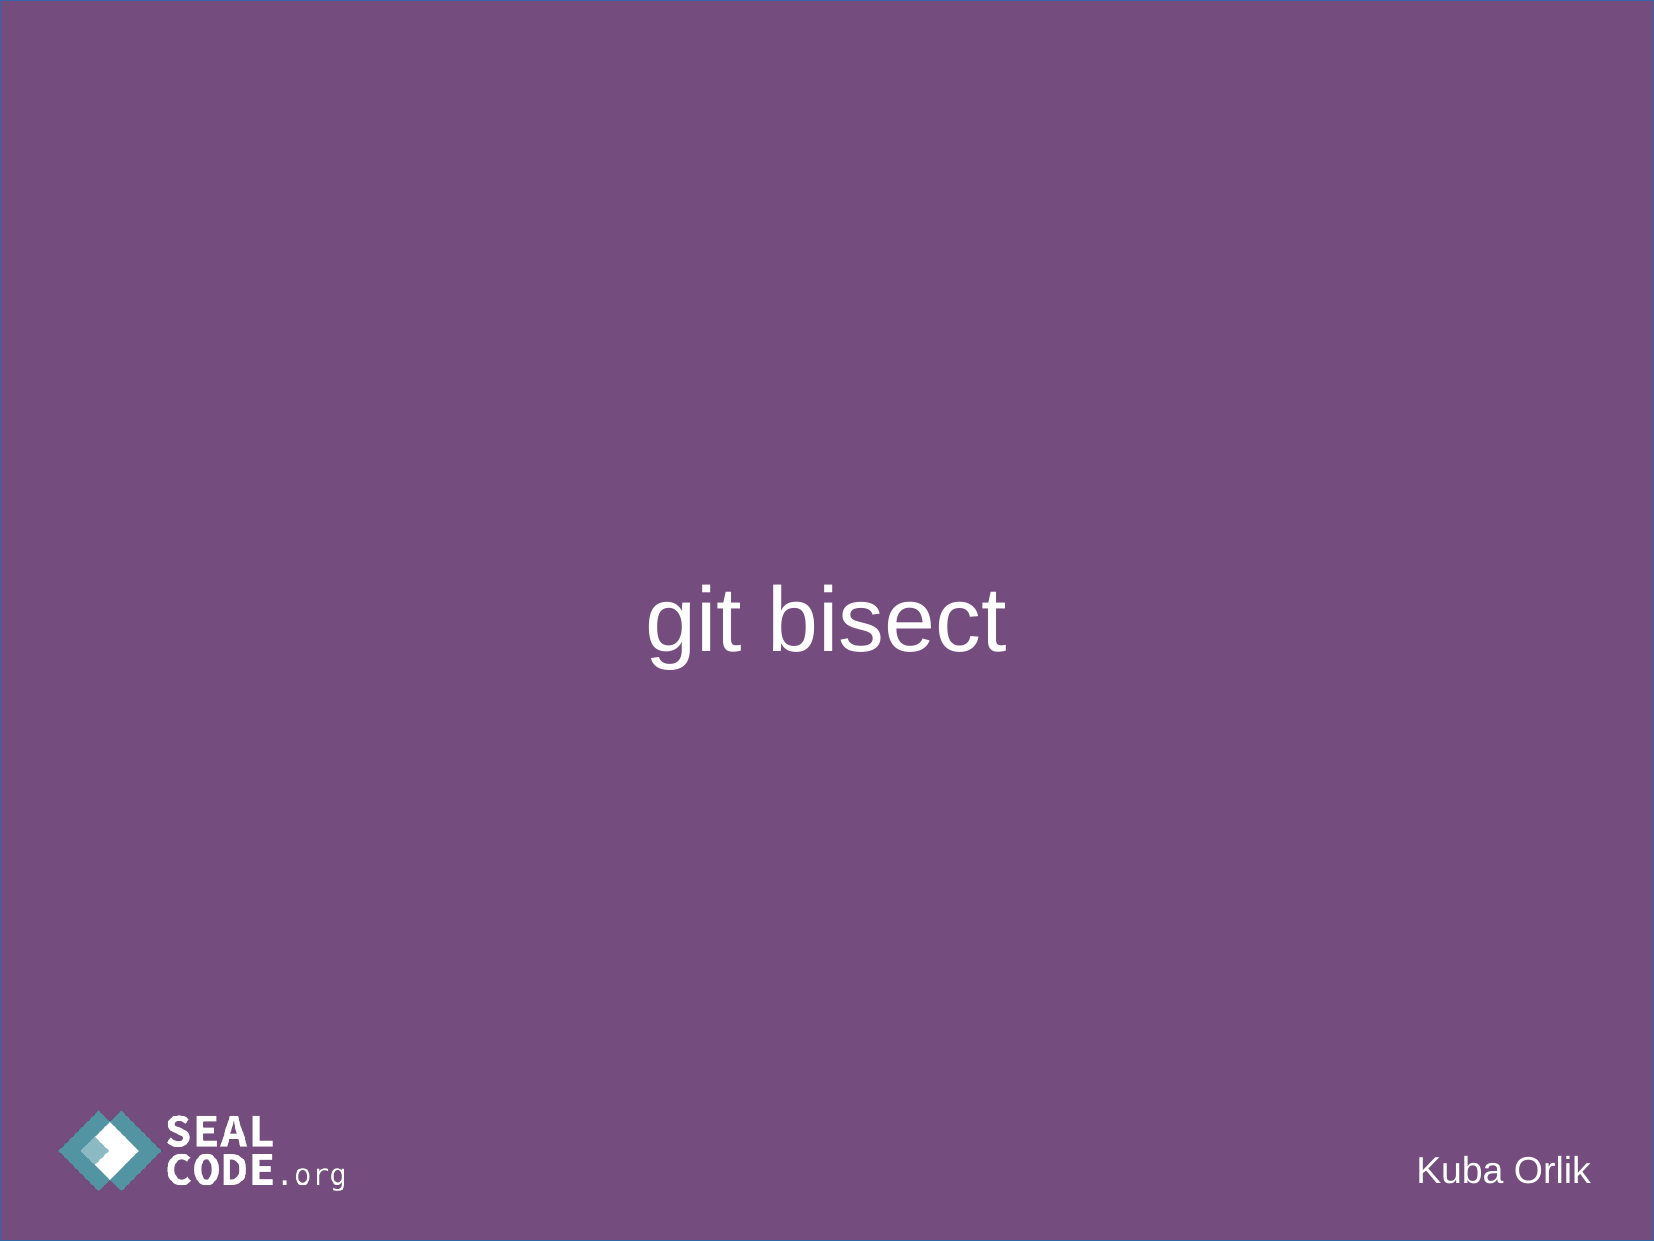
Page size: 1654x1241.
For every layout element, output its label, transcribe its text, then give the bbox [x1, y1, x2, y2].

picture [58, 1110, 344, 1191]
title git bisect [82, 516, 1571, 724]
